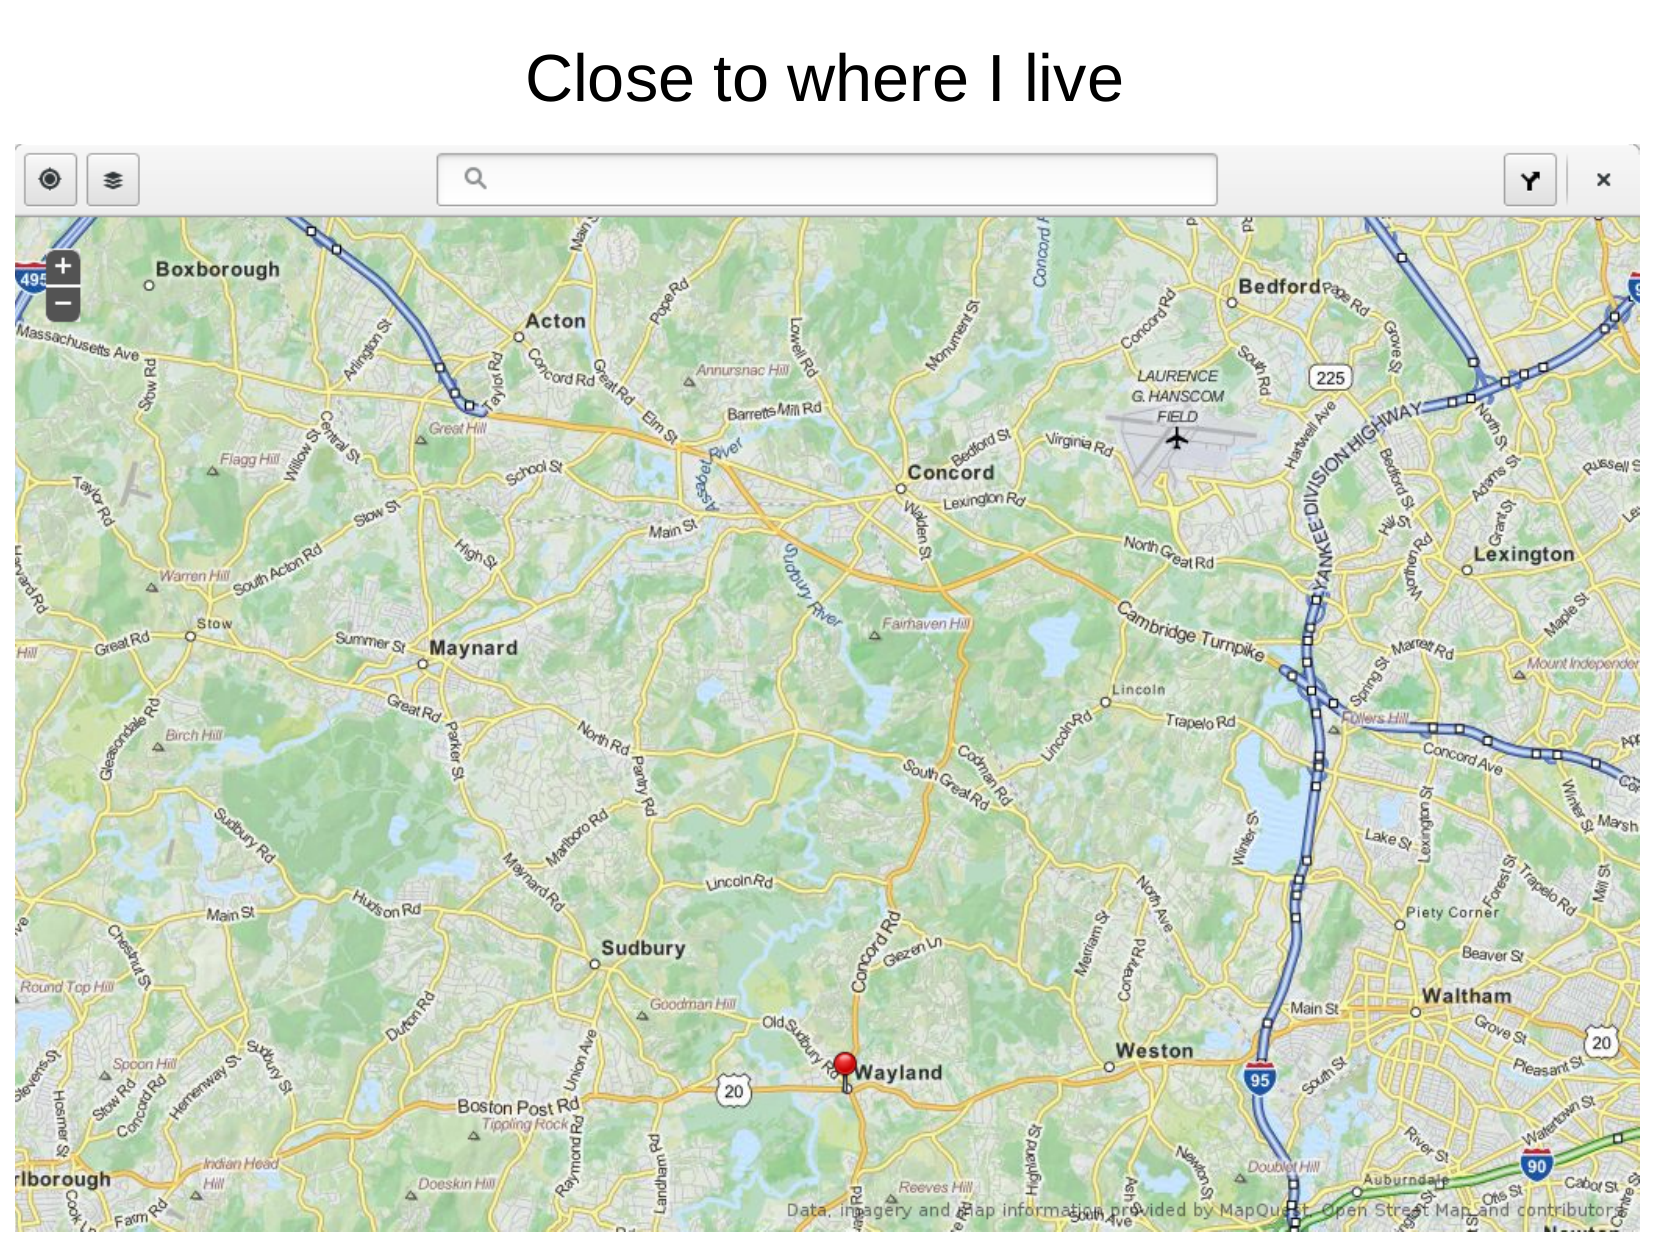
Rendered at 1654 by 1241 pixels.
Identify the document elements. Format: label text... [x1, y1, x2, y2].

picture [15, 144, 1640, 1232]
text_box Close to where I live [330, 33, 1321, 123]
